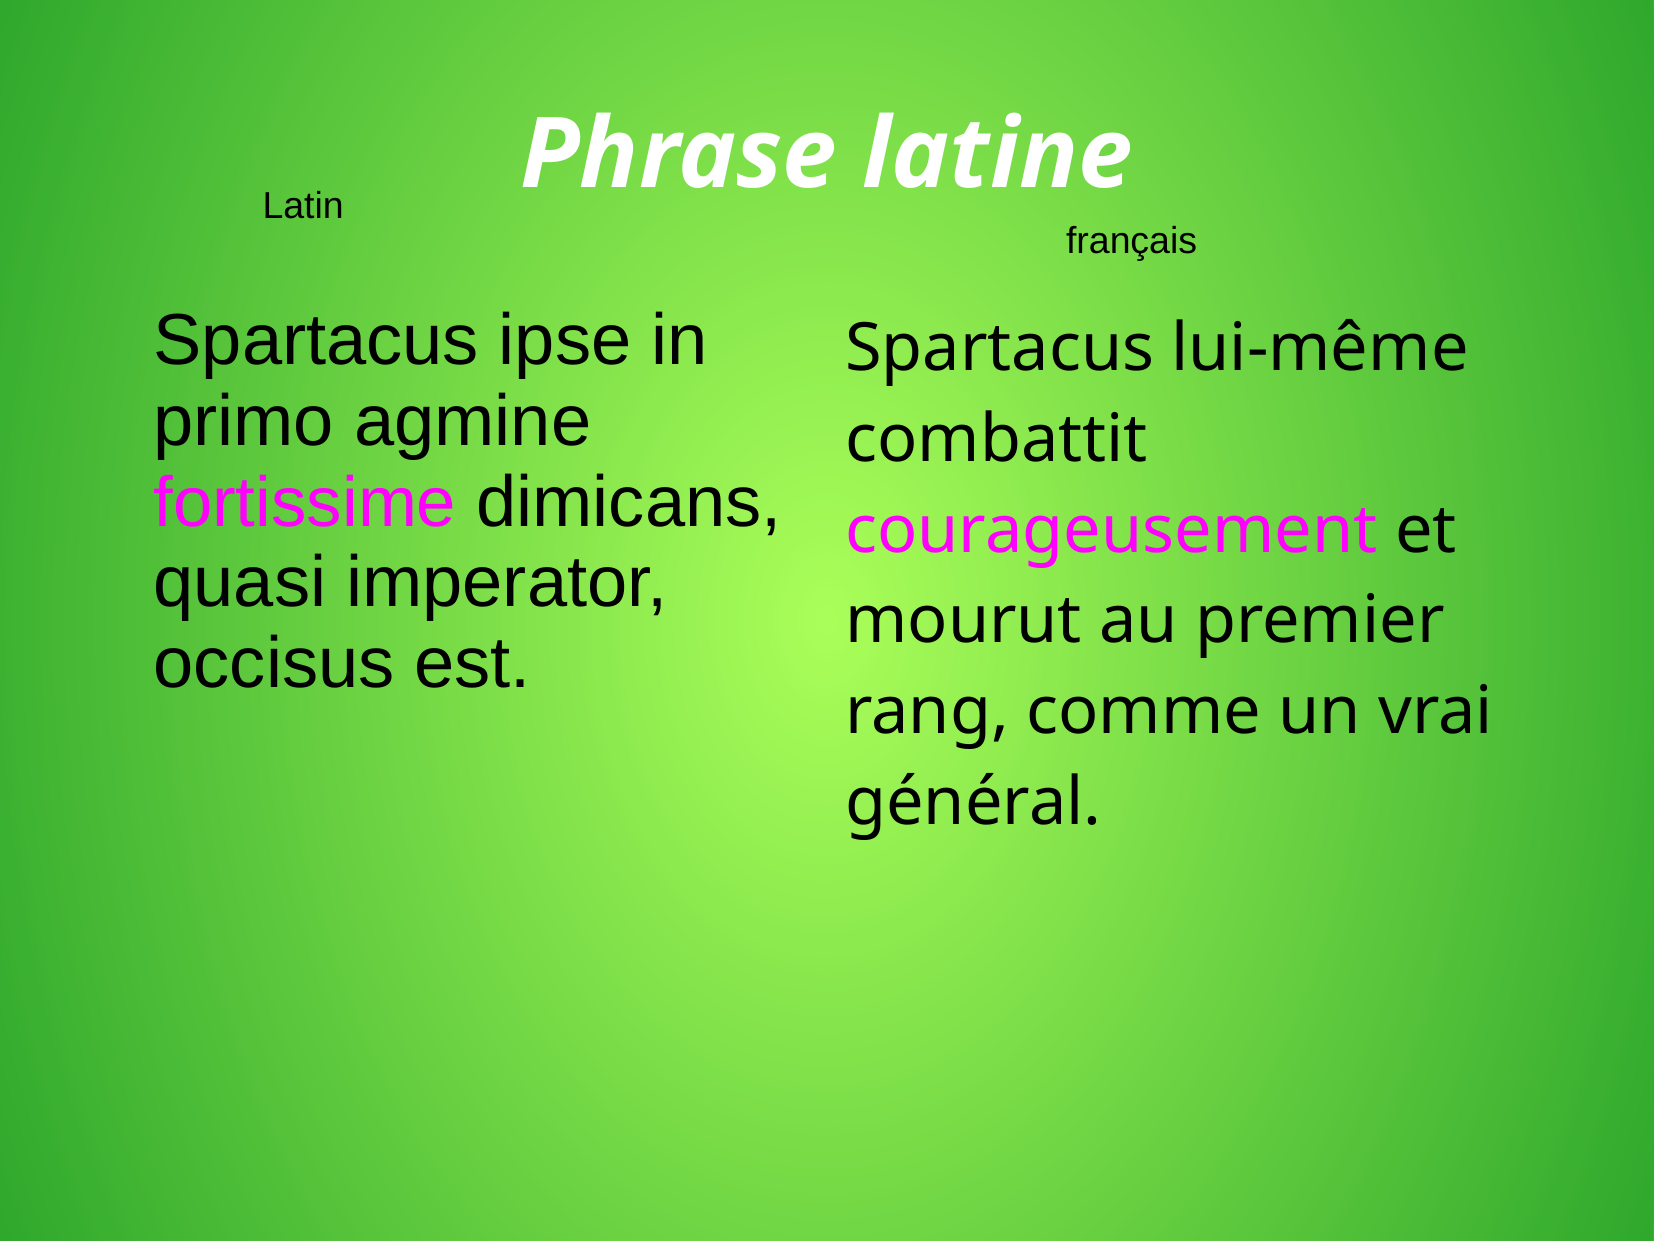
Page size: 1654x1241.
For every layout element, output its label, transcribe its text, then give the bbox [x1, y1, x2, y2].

list Spartacus lui-même combattit courageusement et mourut au premier rang, comme un vrai général. [845, 299, 1572, 1019]
title Phrase latine [82, 47, 1571, 252]
text_box français [1051, 212, 1212, 270]
list Spartacus ipse in primo agmine fortissime dimicans, quasi imperator, occisus est. [82, 299, 809, 1019]
text_box Latin [248, 177, 508, 235]
